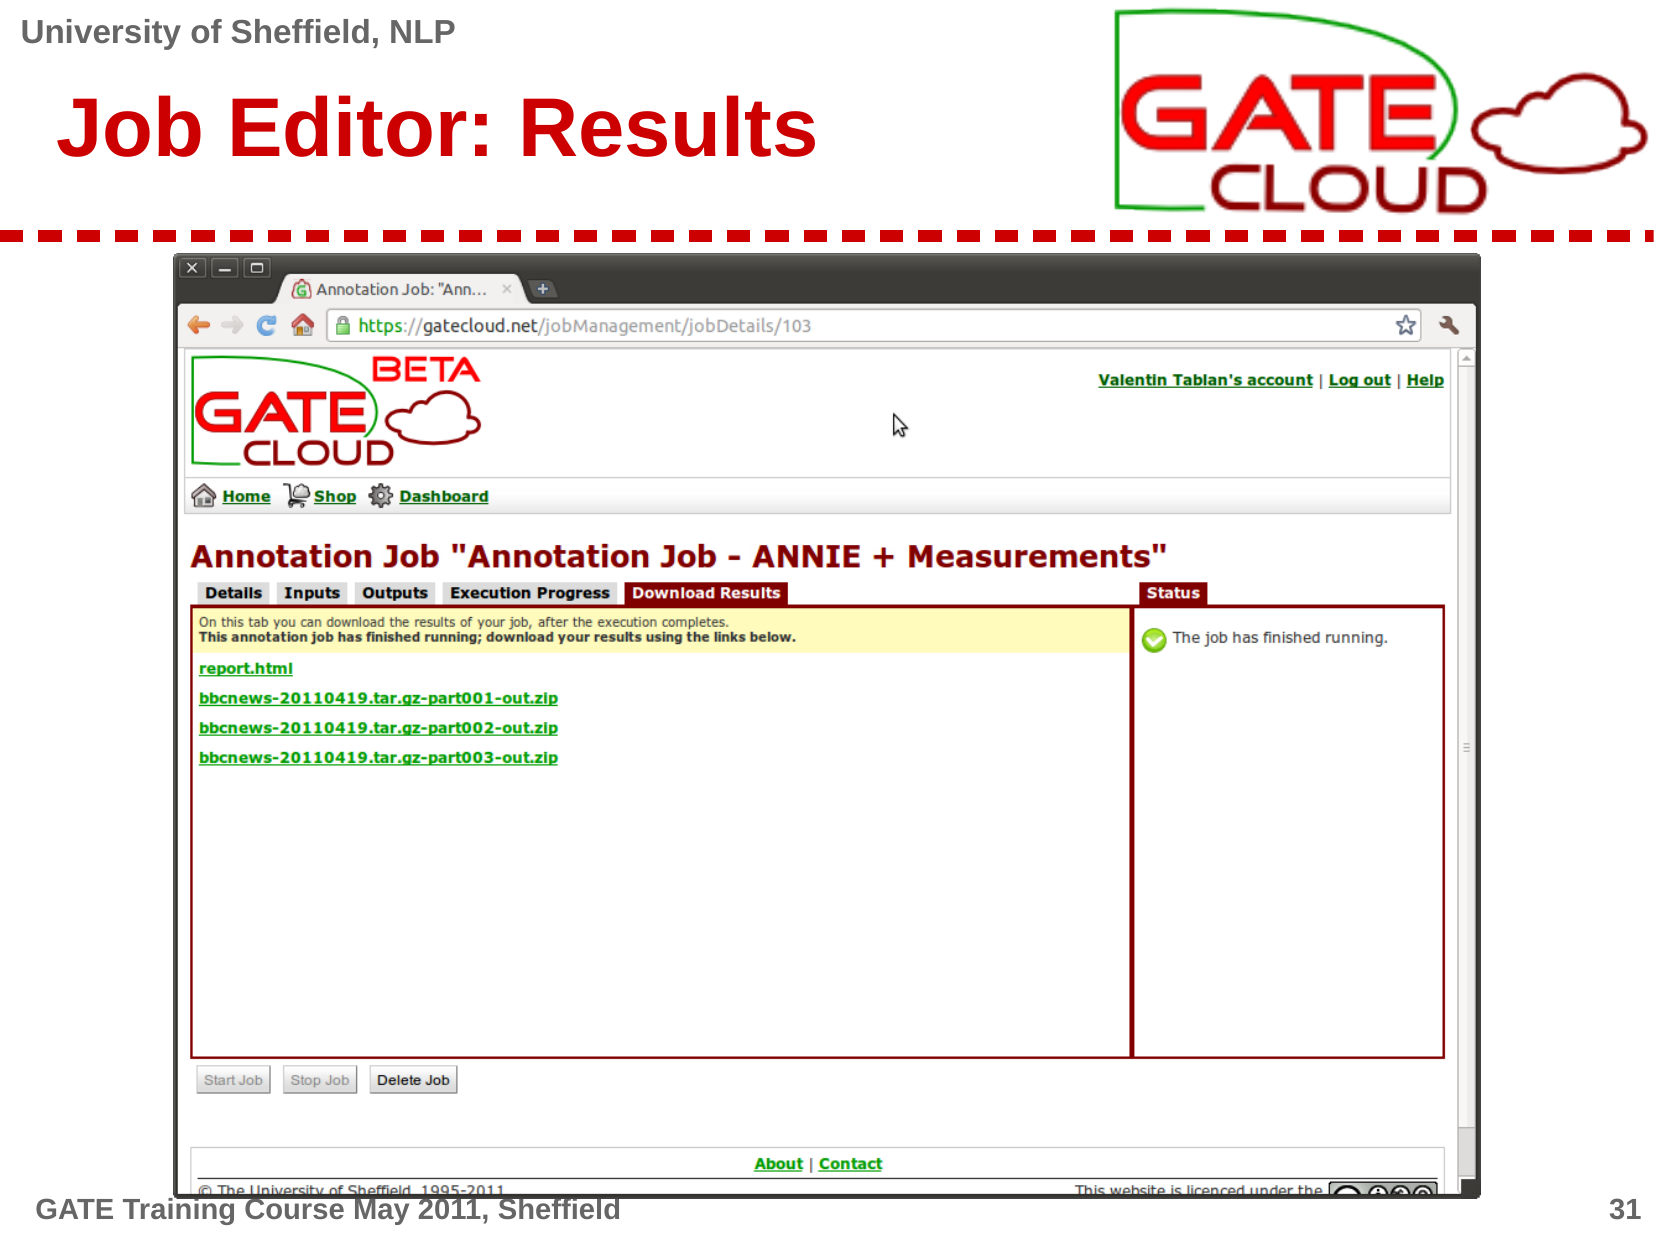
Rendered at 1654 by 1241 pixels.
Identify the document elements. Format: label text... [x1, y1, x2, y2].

title Job Editor: Results [56, 49, 1120, 207]
picture [1110, 5, 1654, 223]
picture [173, 253, 1481, 1199]
